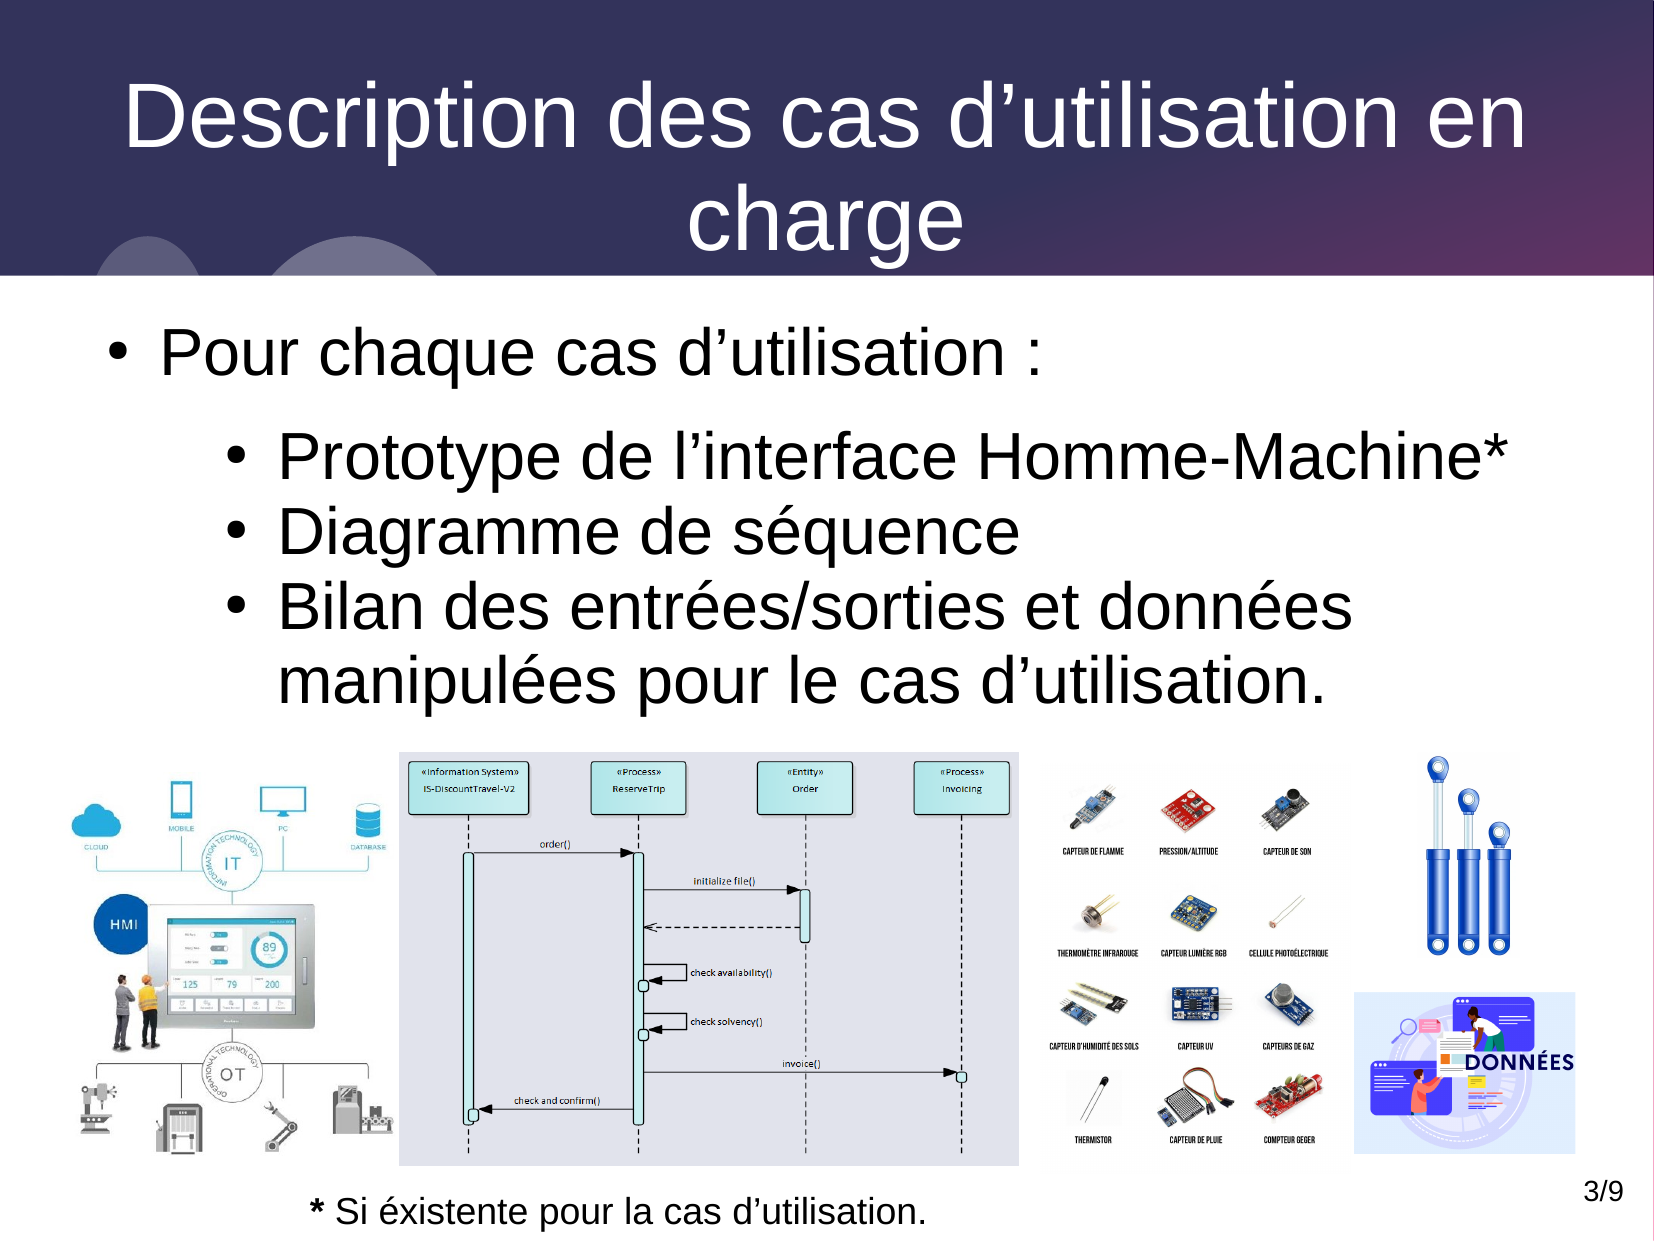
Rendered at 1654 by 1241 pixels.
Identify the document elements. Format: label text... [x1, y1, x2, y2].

text_box * Si éxistente pour la cas d’utilisation. [177, 1183, 1063, 1241]
picture [1417, 752, 1520, 958]
list Pour chaque cas d’utilisation : Prototype de l’interface Homme-Machine* Diagramme de séquence Bilan des entrées/sorties et données manipulées pour le cas d’utilisation. [88, 314, 1565, 1103]
title Description des cas d’utilisation en charge [88, 59, 1565, 276]
picture [1354, 992, 1576, 1154]
picture [1040, 763, 1351, 1174]
picture [59, 752, 1019, 1166]
